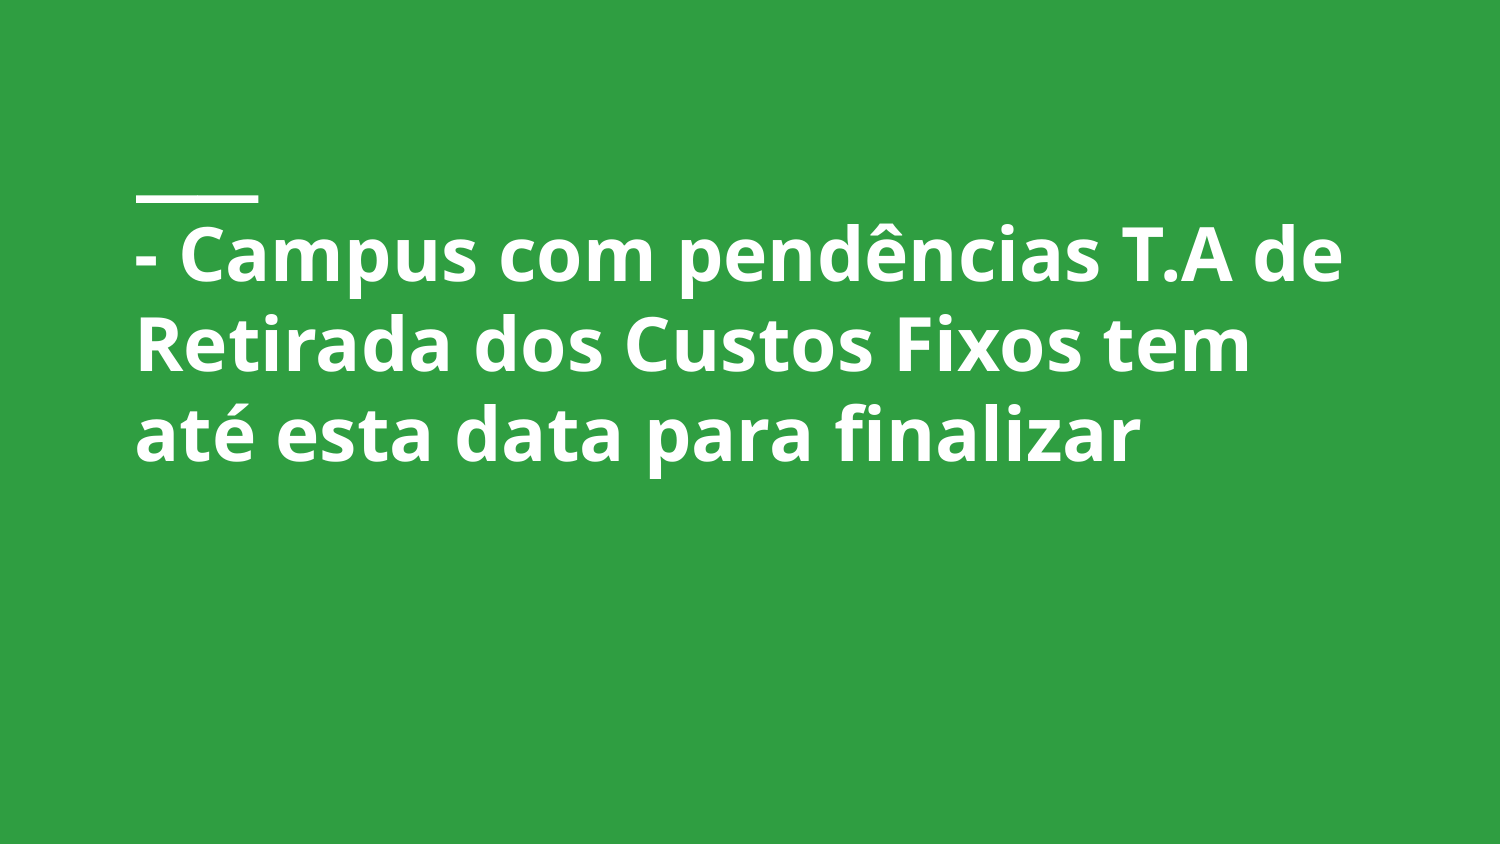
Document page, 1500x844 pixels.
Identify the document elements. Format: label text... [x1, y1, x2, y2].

text_box - Campus com pendências T.A de Retirada dos Custos Fixos tem até esta data para finalizar [119, 191, 1381, 441]
